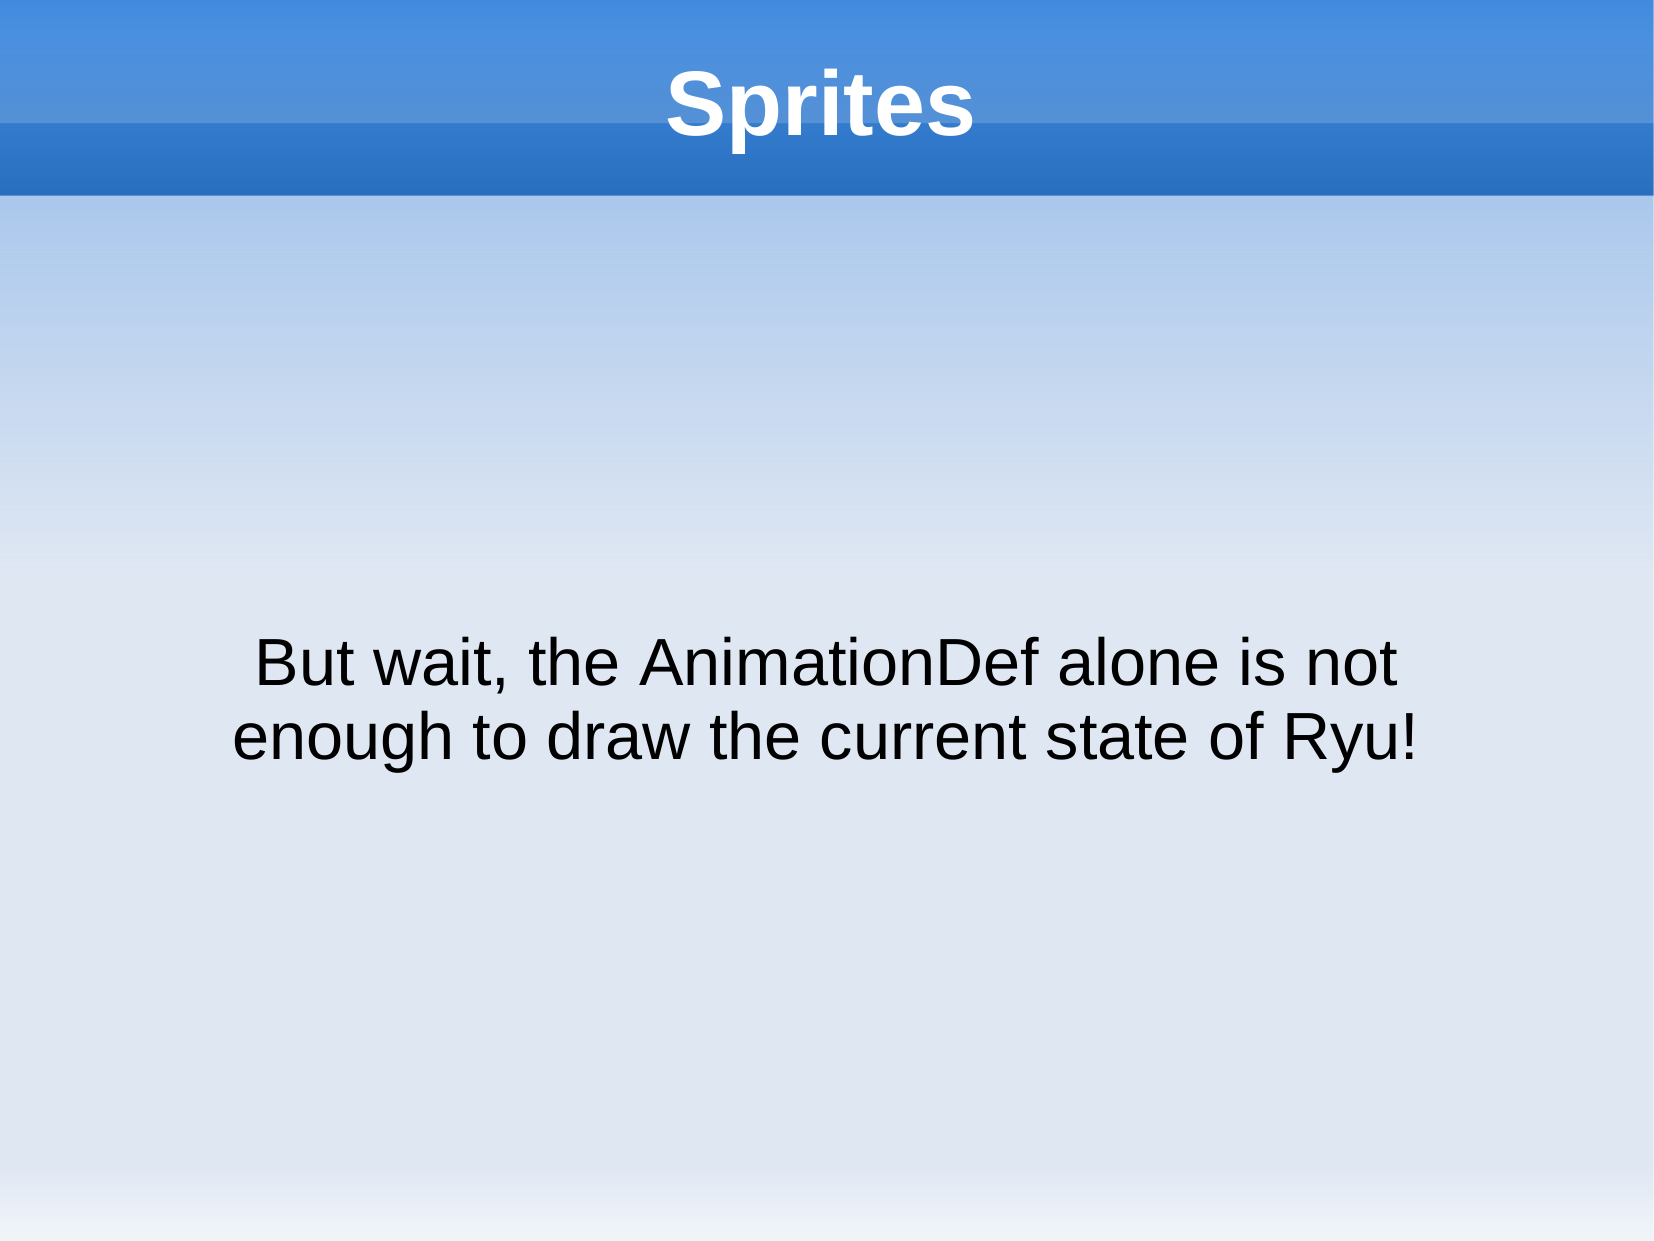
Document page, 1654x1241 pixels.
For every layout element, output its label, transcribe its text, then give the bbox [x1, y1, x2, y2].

subtitle But wait, the AnimationDef alone is not enough to draw the current state of Ryu! [82, 290, 1571, 1109]
picture [0, 0, 1654, 1241]
title Sprites [76, 0, 1565, 208]
